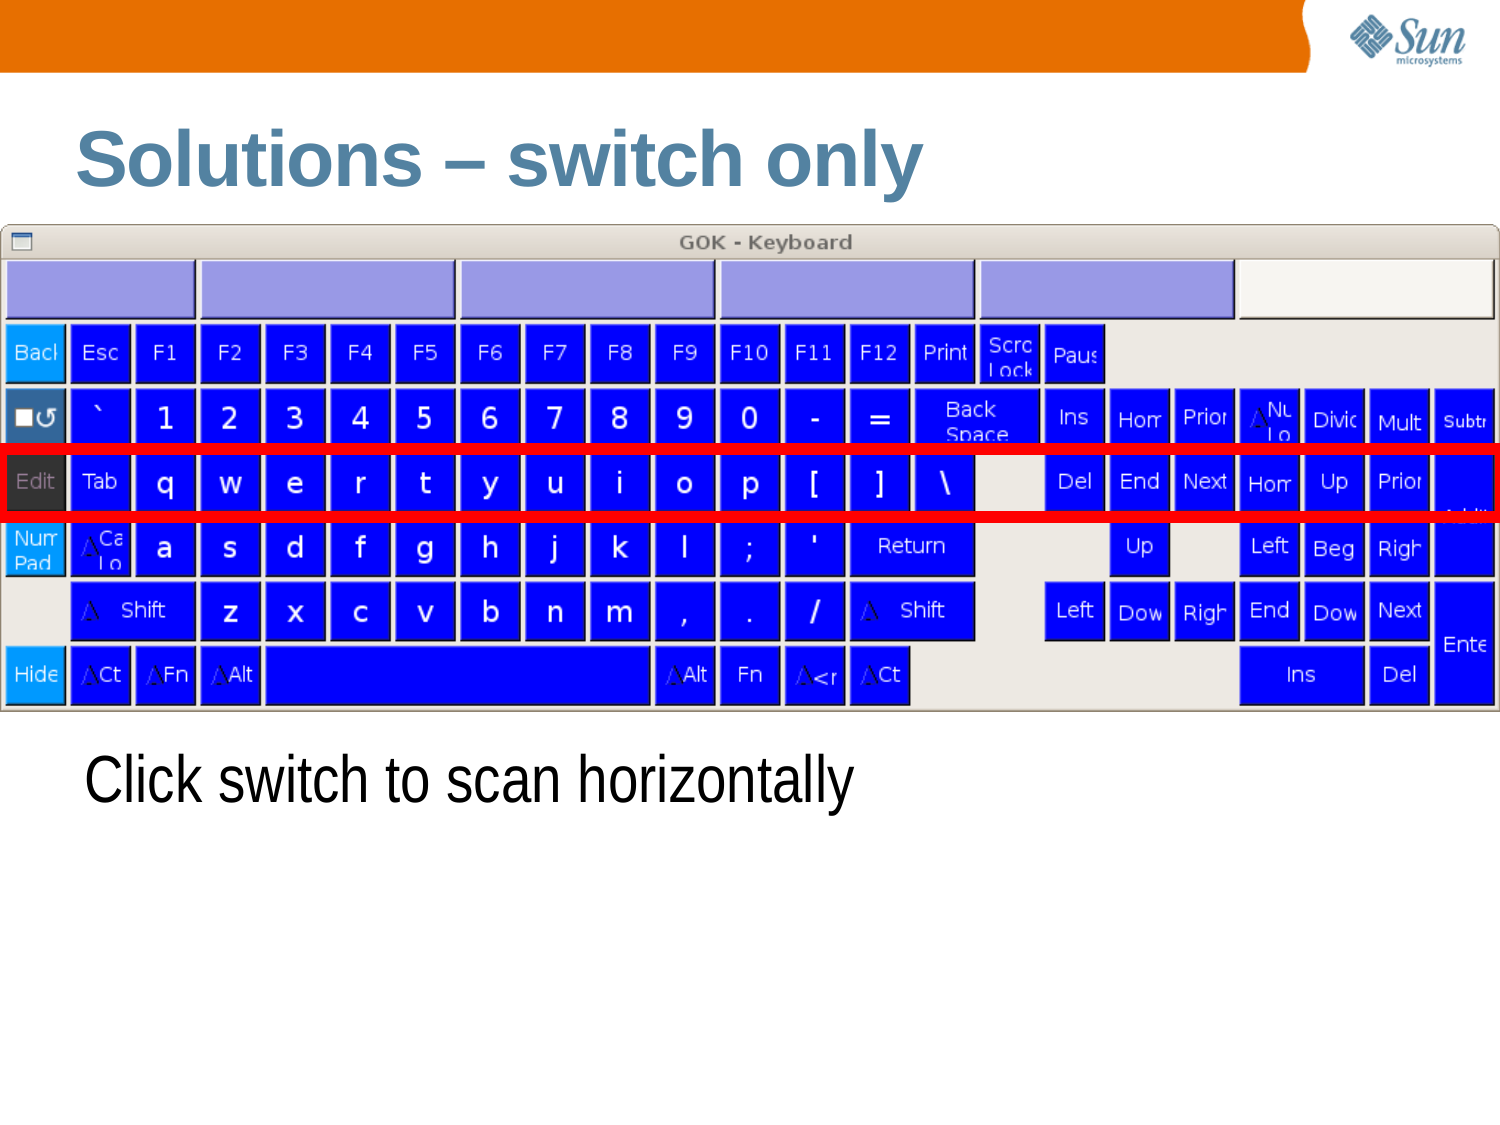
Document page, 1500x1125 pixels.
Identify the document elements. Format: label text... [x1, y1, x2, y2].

picture [7, 455, 1495, 511]
list Click switch to scan horizontally [64, 750, 1402, 1016]
picture [0, 523, 1500, 712]
title Solutions – switch only [75, 122, 1438, 224]
picture [0, 0, 1500, 75]
picture [0, 224, 1500, 443]
